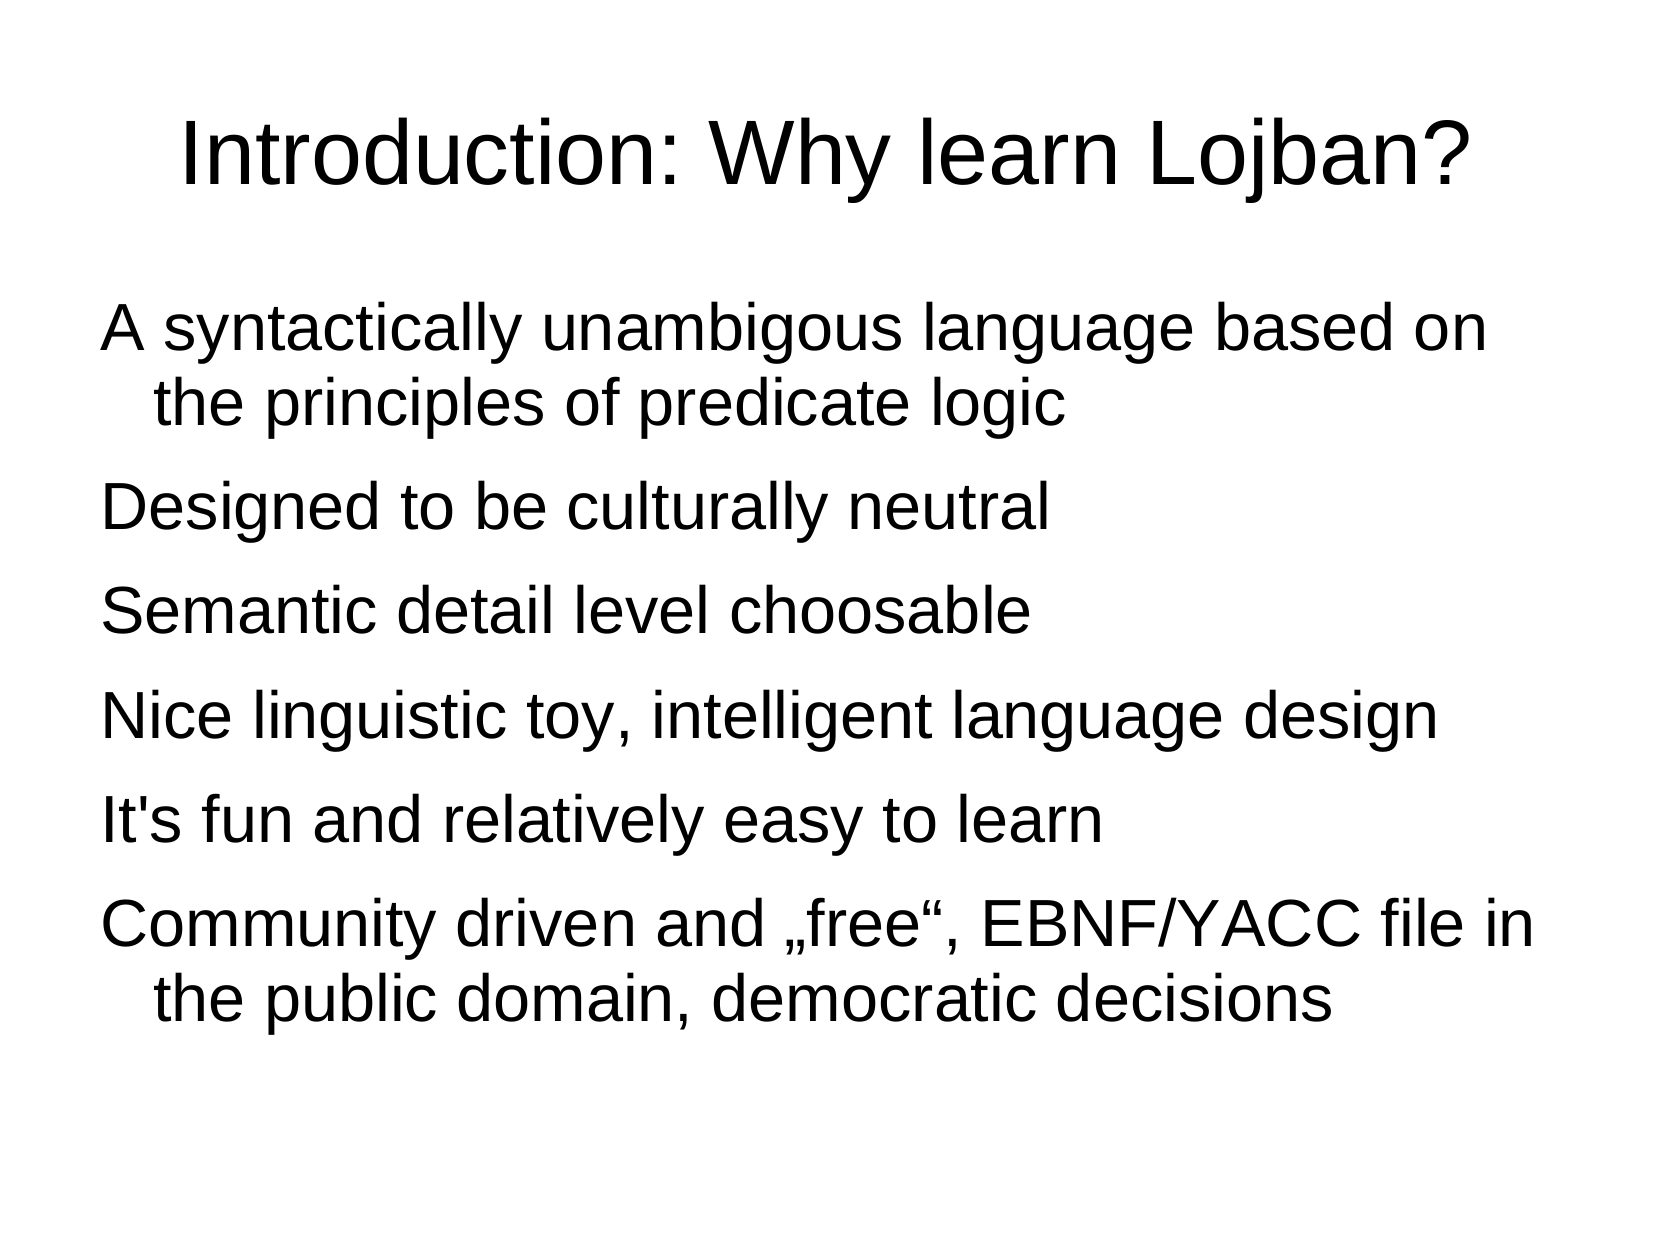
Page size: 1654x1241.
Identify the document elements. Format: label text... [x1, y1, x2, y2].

list A syntactically unambigous language based on the principles of predicate logic Designed to be culturally neutral Semantic detail level choosable Nice linguistic toy, intelligent language design It's fun and relatively easy to learn Community driven and „free“, EBNF/YACC file in the public domain, democratic decisions [82, 290, 1571, 1109]
title Introduction: Why learn Lojban? [82, 49, 1571, 257]
